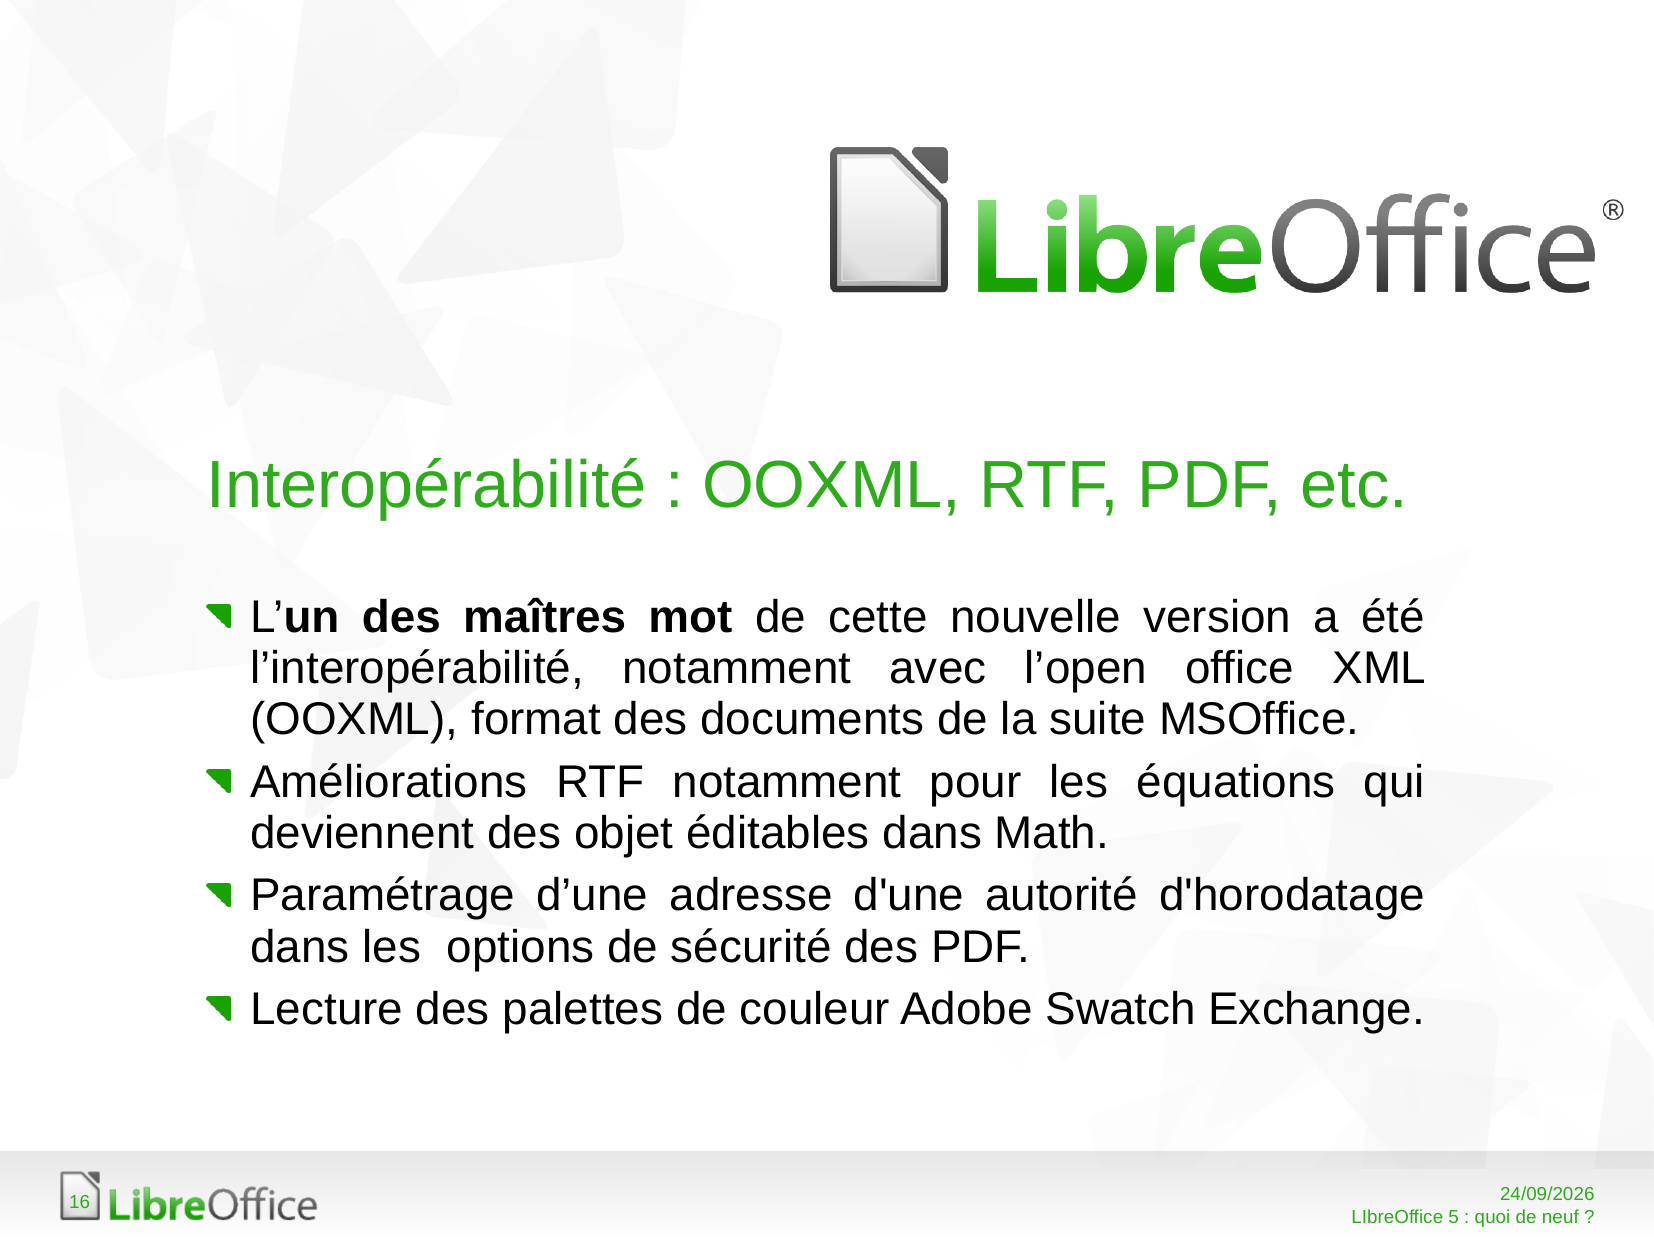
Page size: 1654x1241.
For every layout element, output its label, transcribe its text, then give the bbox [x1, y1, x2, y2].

picture [915, 548, 1654, 1169]
list L’un des maîtres mot de cette nouvelle version a été l’interopérabilité, notamment avec l’open office XML (OOXML), format des documents de la suite MSOffice. Améliorations RTF notamment pour les équations qui deviennent des objet éditables dans Math. Paramétrage d’une adresse d'une autorité d'horodatage dans les options de sécurité des PDF. Lecture des palettes de couleur Adobe Swatch Exchange. [206, 590, 1477, 1135]
picture [0, 0, 1654, 930]
title Interopérabilité : OOXML, RTF, PDF, etc. [206, 395, 1477, 573]
picture [41, 1152, 337, 1240]
